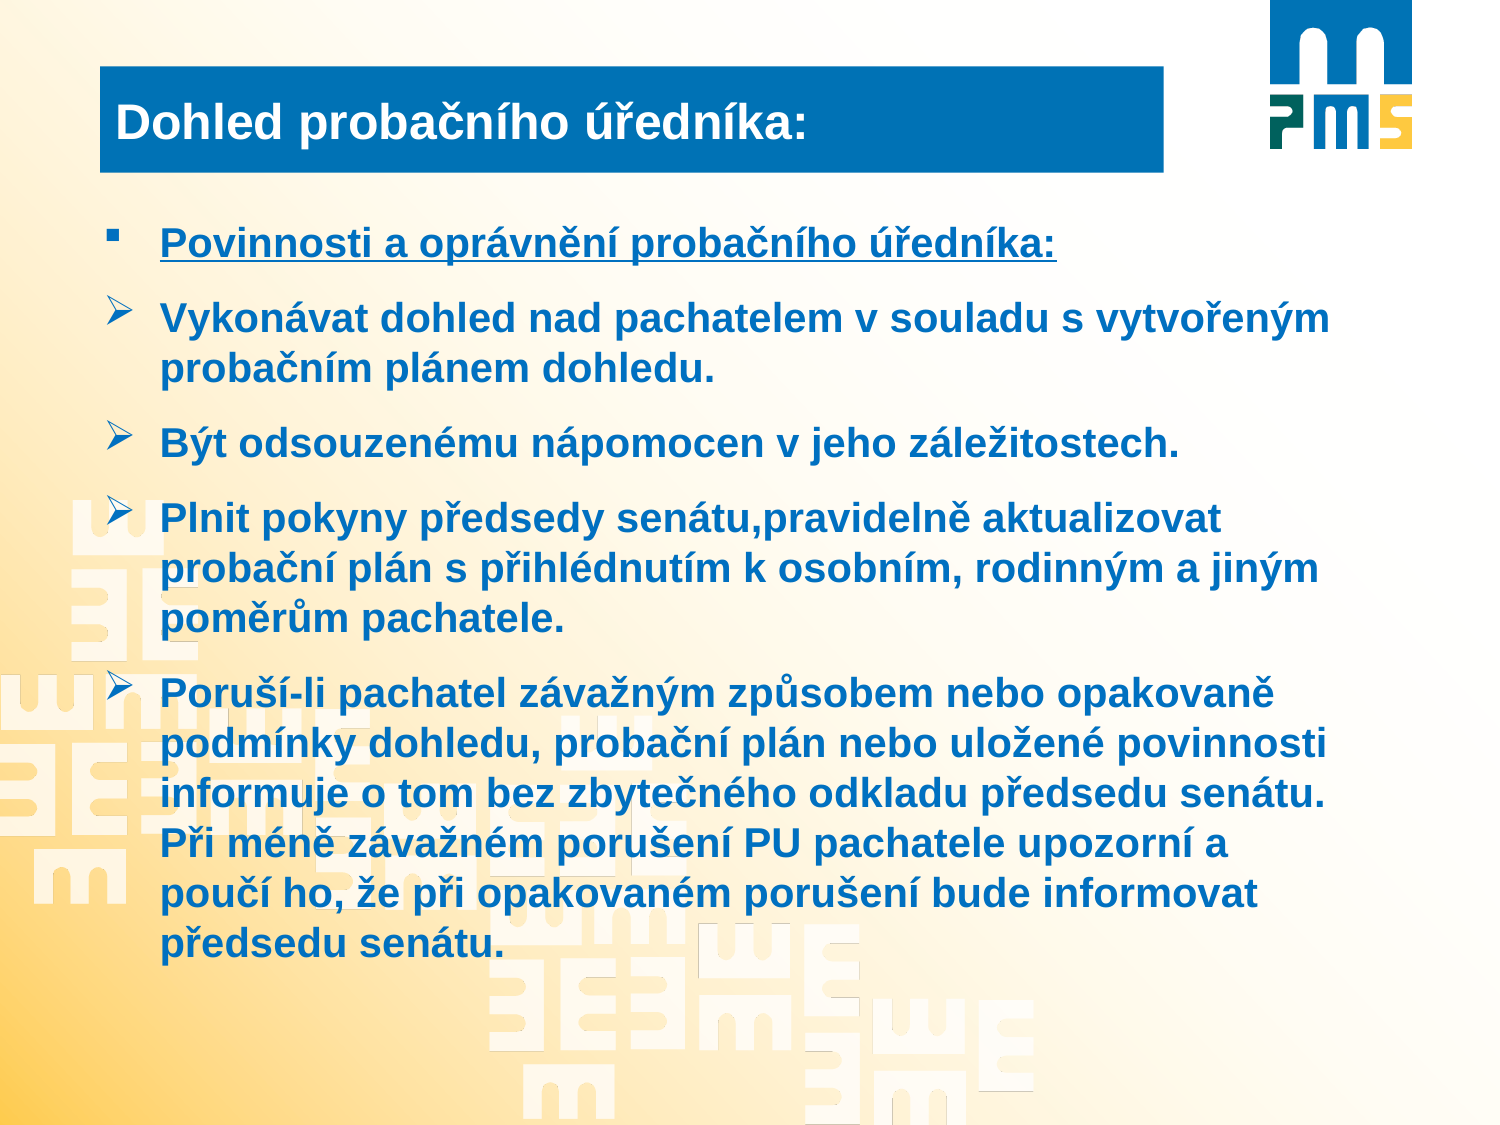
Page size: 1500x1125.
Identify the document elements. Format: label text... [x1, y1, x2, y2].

text_box Povinnosti a oprávnění probačního úředníka: Vykonávat dohled nad pachatelem v souladu s vytvořeným probačním plánem dohledu. Být odsouzenému nápomocen v jeho záležitostech. Plnit pokyny předsedy senátu,pravidelně aktualizovat probační plán s přihlédnutím k osobním, rodinným a jiným poměrům pachatele. Poruší-li pachatel závažným způsobem nebo opakovaně podmínky dohledu, probační plán nebo uložené povinnosti informuje o tom bez zbytečného odkladu předsedu senátu. Při méně závažném porušení PU pachatele upozorní a poučí ho, že při opakovaném porušení bude informovat předsedu senátu. [88, 207, 1365, 1059]
picture [0, 0, 1500, 1125]
title Dohled probačního úředníka: [100, 66, 1164, 173]
